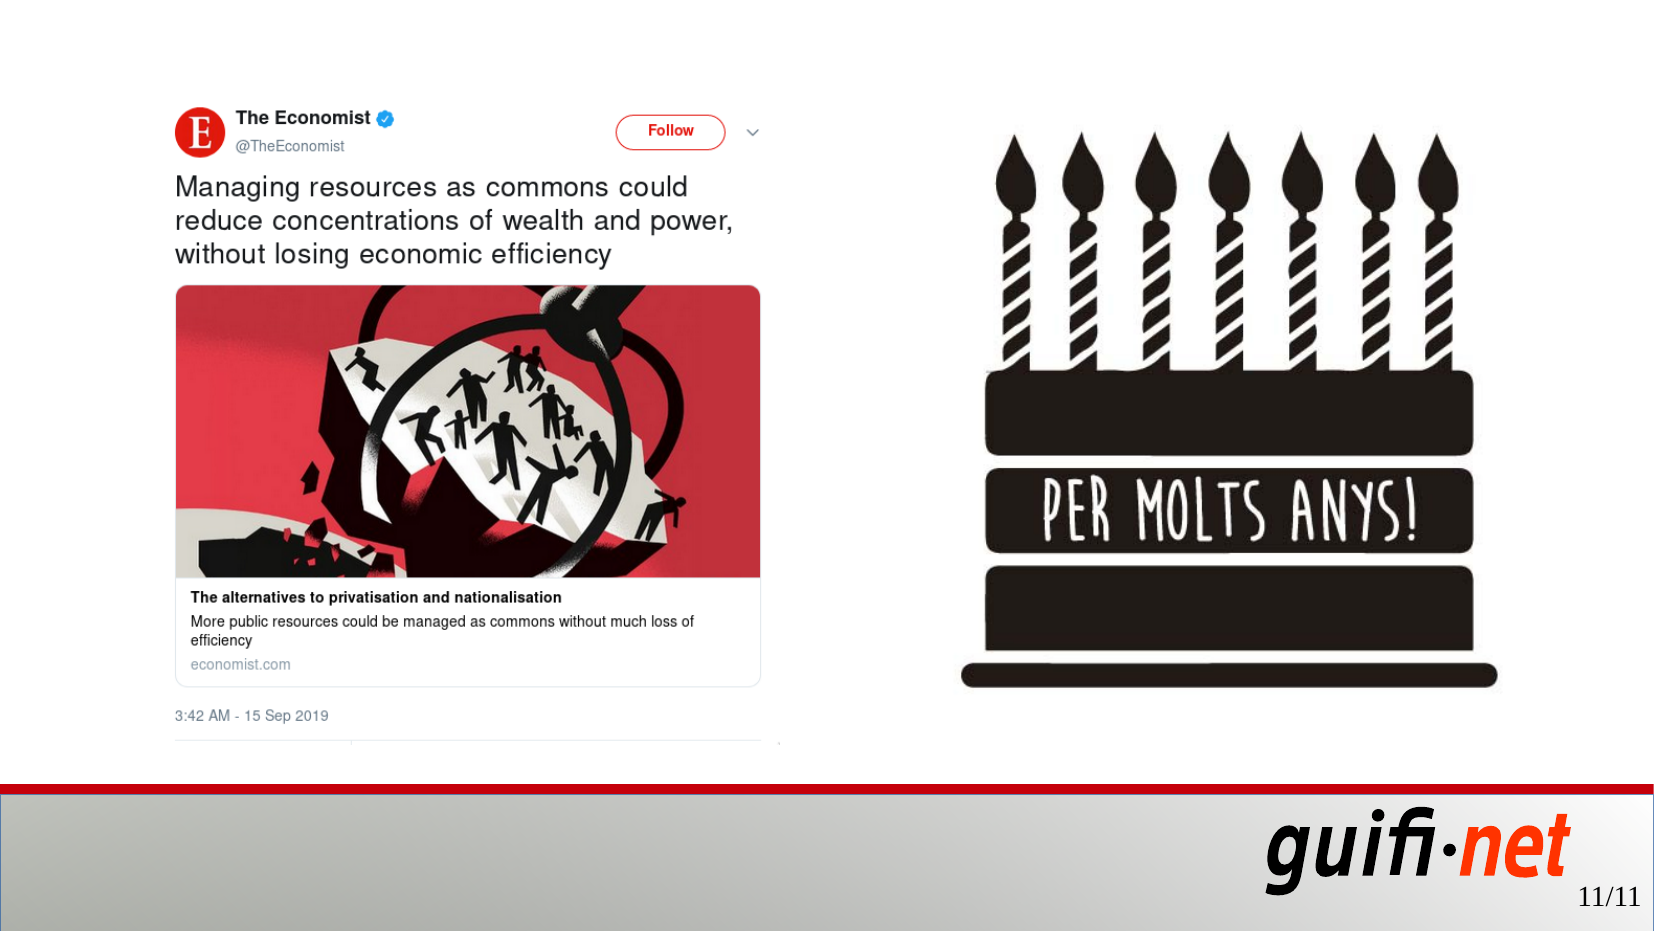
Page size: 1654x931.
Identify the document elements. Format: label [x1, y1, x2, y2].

picture [153, 77, 780, 745]
picture [874, 35, 1585, 784]
